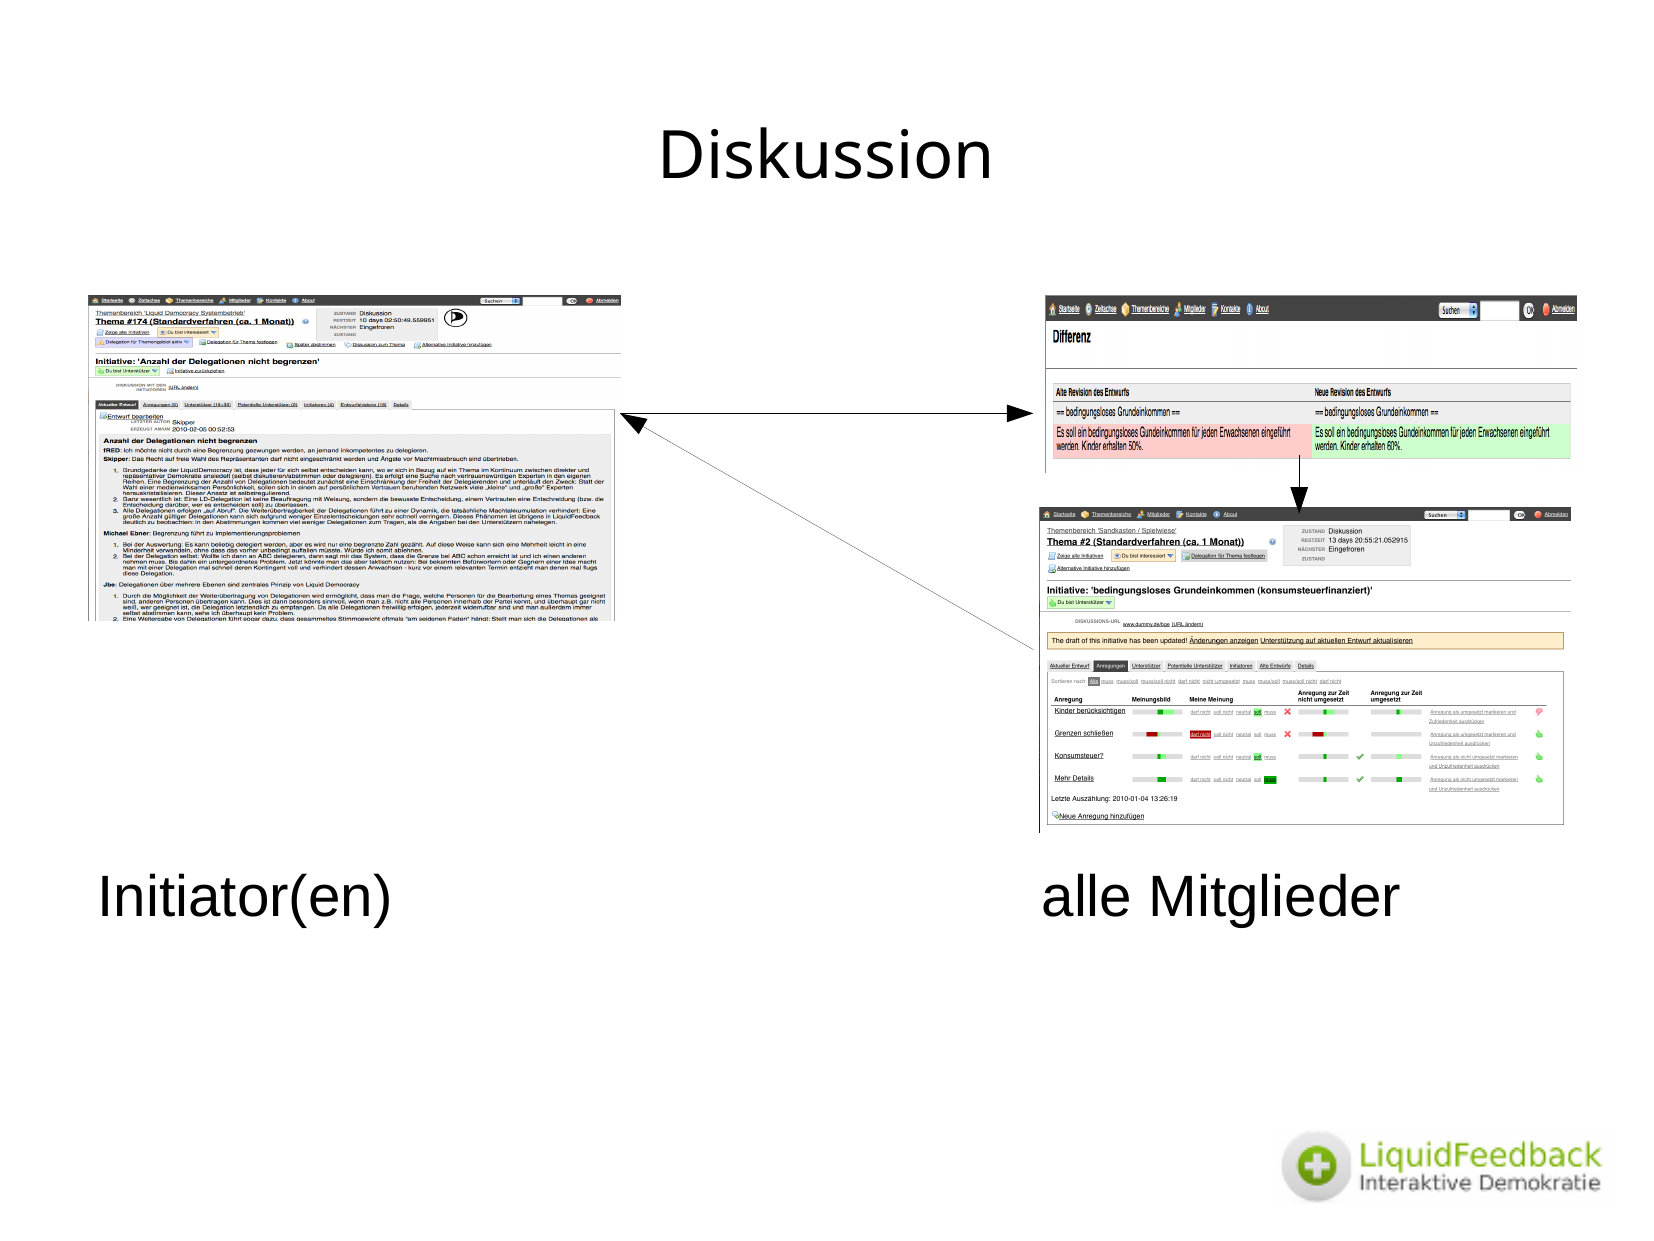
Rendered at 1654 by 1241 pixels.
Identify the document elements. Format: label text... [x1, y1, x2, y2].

text_box Initiator(en) alle Mitglieder [82, 856, 1565, 1034]
title Diskussion [82, 49, 1571, 257]
picture [1276, 1127, 1613, 1205]
picture [1045, 295, 1577, 473]
picture [88, 295, 621, 621]
picture [1039, 507, 1571, 833]
